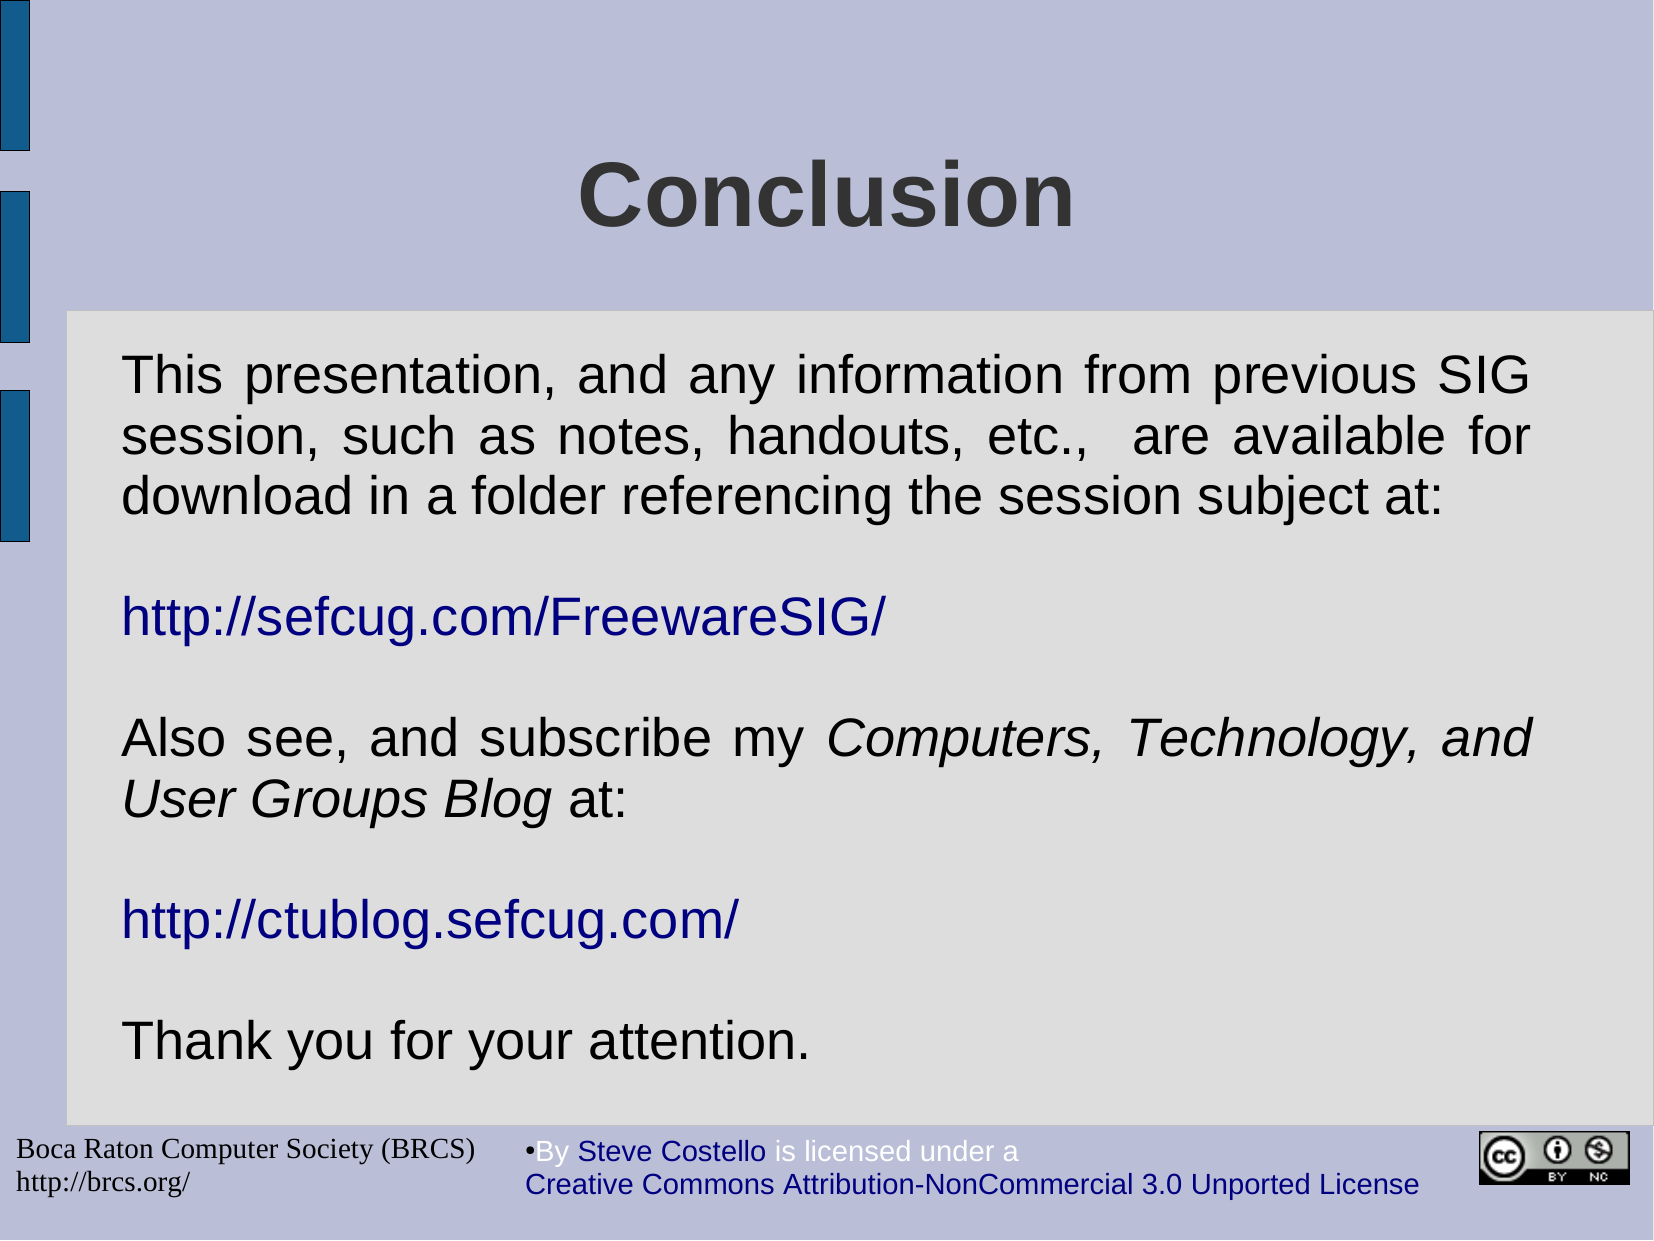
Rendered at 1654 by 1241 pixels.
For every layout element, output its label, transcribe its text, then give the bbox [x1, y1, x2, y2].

list This presentation, and any information from previous SIG session, such as notes, handouts, etc., are available for download in a folder referencing the session subject at: http://sefcug.com/FreewareSIG/ Also see, and subscribe my Computers, Technology, and User Groups Blog at: http://ctublog.sefcug.com/ Thank you for your attention. [121, 344, 1534, 1132]
picture [1479, 1131, 1630, 1185]
title Conclusion [121, 91, 1534, 299]
